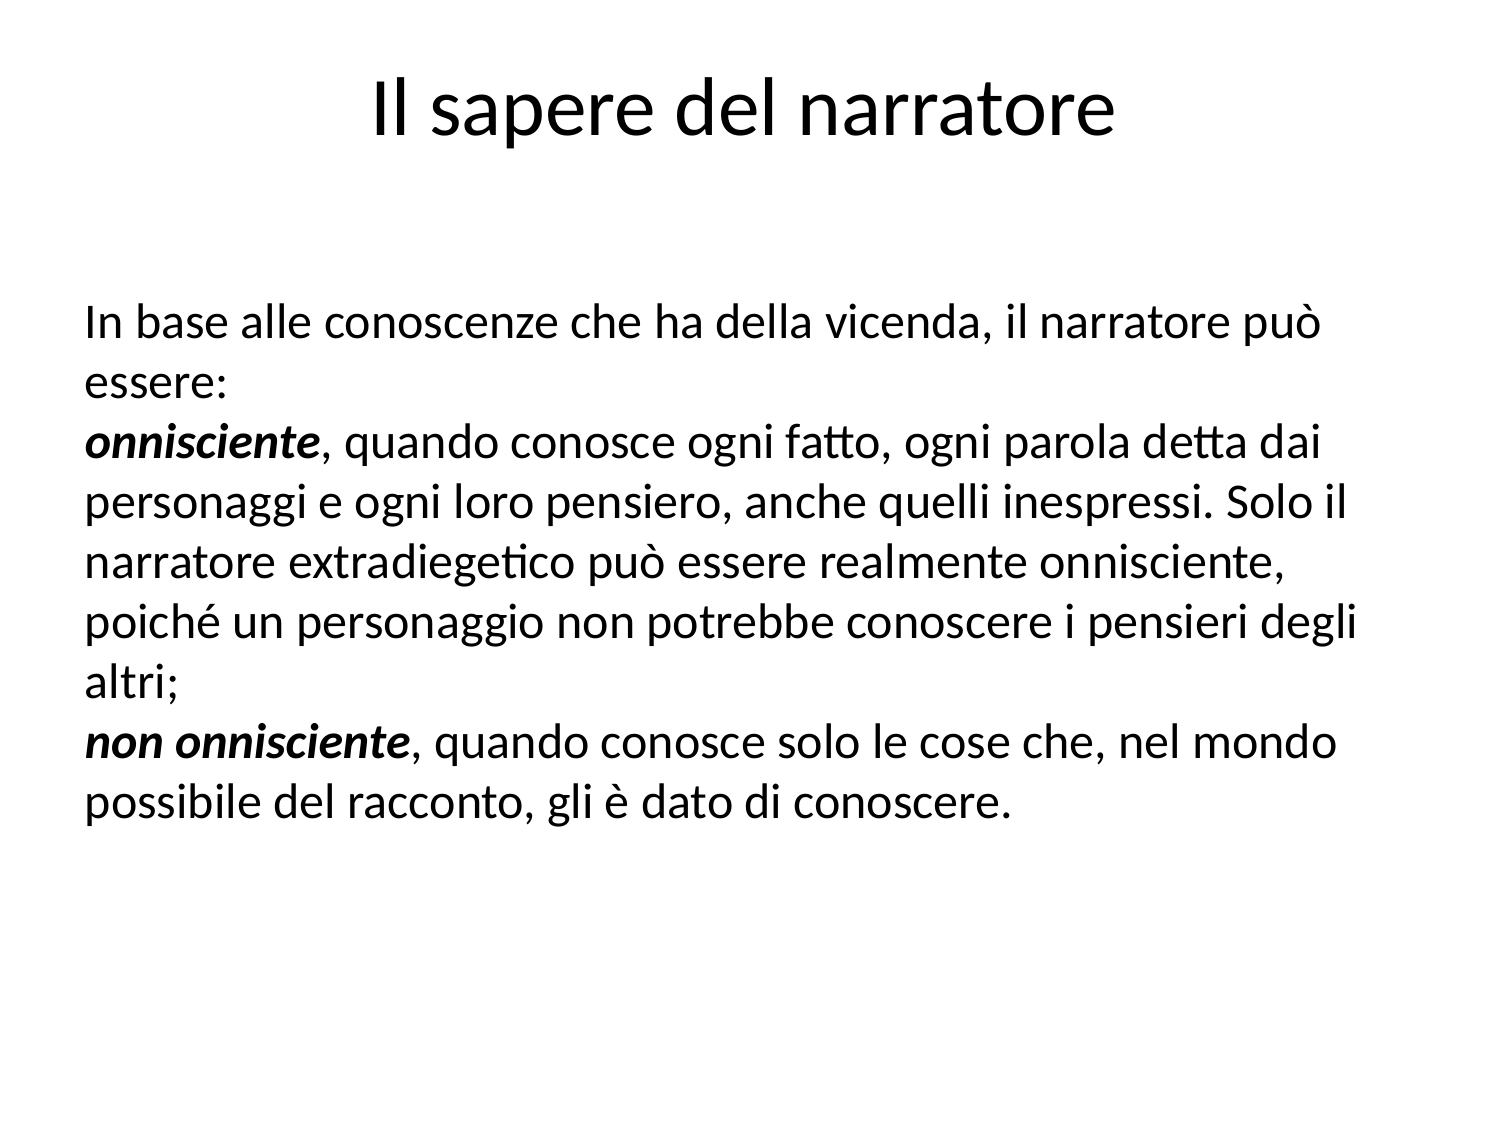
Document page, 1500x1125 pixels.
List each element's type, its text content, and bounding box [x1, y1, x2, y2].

text_box In base alle conoscenze che ha della vicenda, il narratore può essere: onnisciente, quando conosce ogni fatto, ogni parola detta dai personaggi e ogni loro pensiero, anche quelli inespressi. Solo il narratore extradiegetico può essere realmente onnisciente, poiché un personaggio non potrebbe conoscere i pensieri degli altri; non onnisciente, quando conosce solo le cose che, nel mondo possibile del racconto, gli è dato di conoscere. [70, 281, 1430, 836]
text_box Il sapere del narratore [35, 45, 1454, 164]
